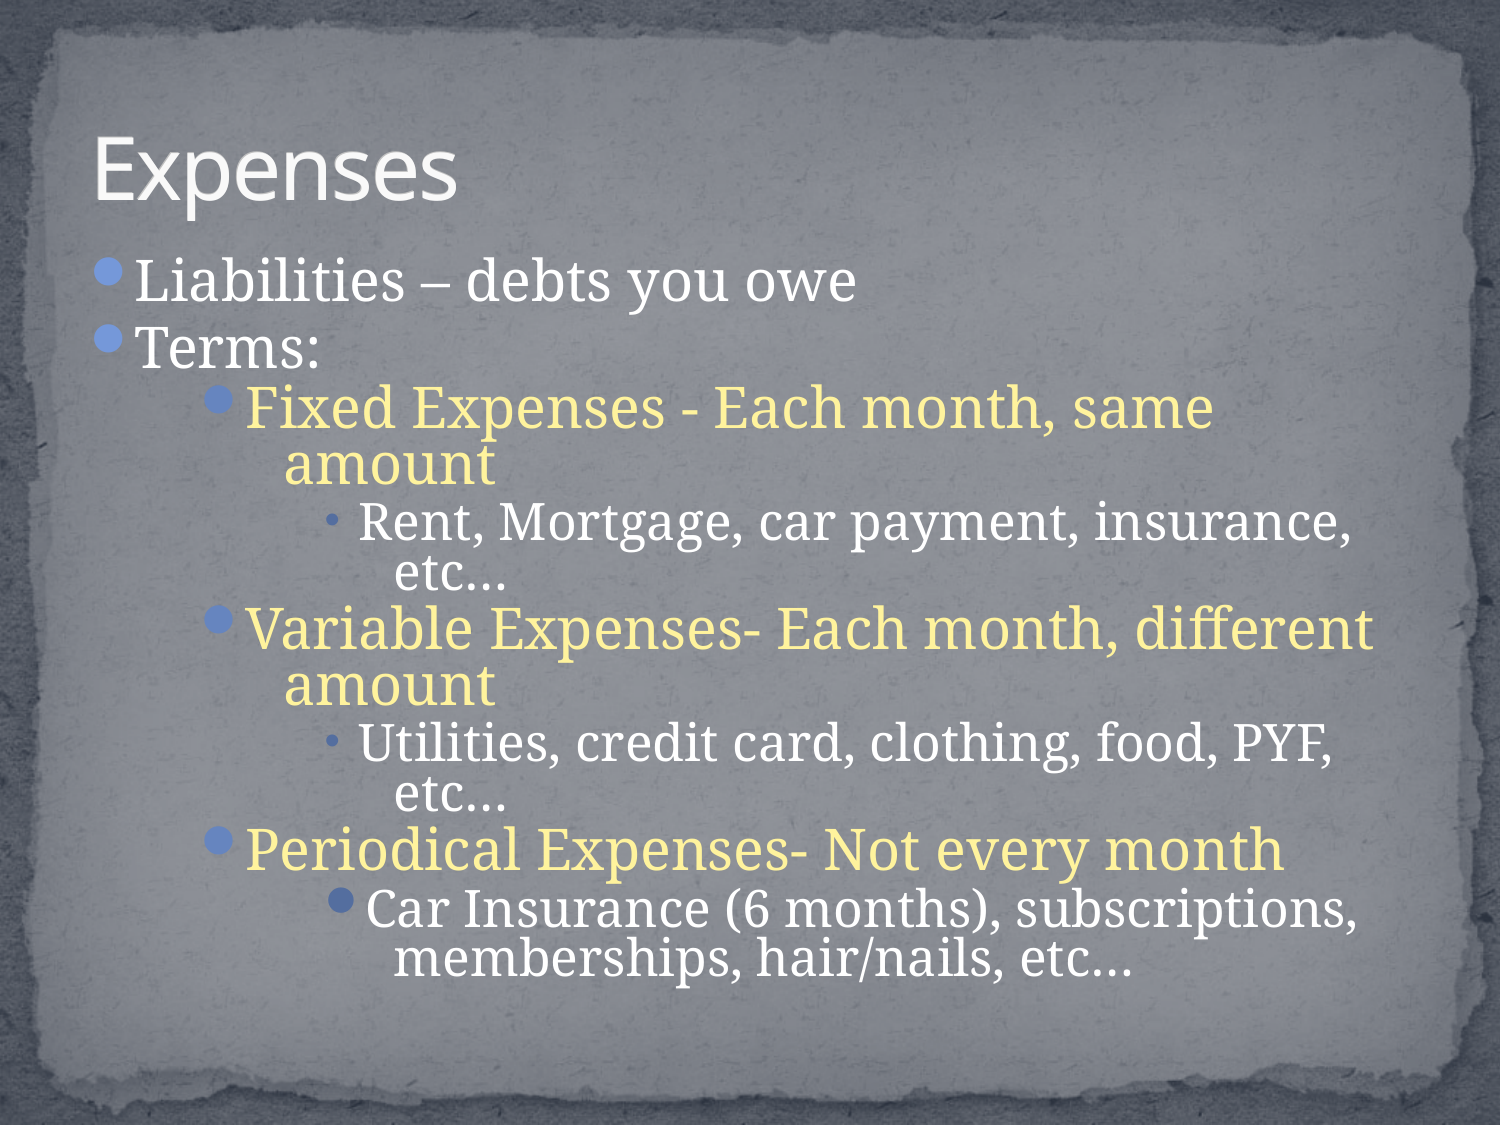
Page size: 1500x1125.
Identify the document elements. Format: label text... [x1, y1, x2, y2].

title Expenses [75, 24, 1426, 225]
list Liabilities – debts you owe Terms: Fixed Expenses - Each month, same amount Rent, Mortgage, car payment, insurance, etc… Variable Expenses- Each month, different amount Utilities, credit card, clothing, food, PYF, etc… Periodical Expenses- Not every month Car Insurance (6 months), subscriptions, memberships, hair/nails, etc… [75, 249, 1426, 1000]
